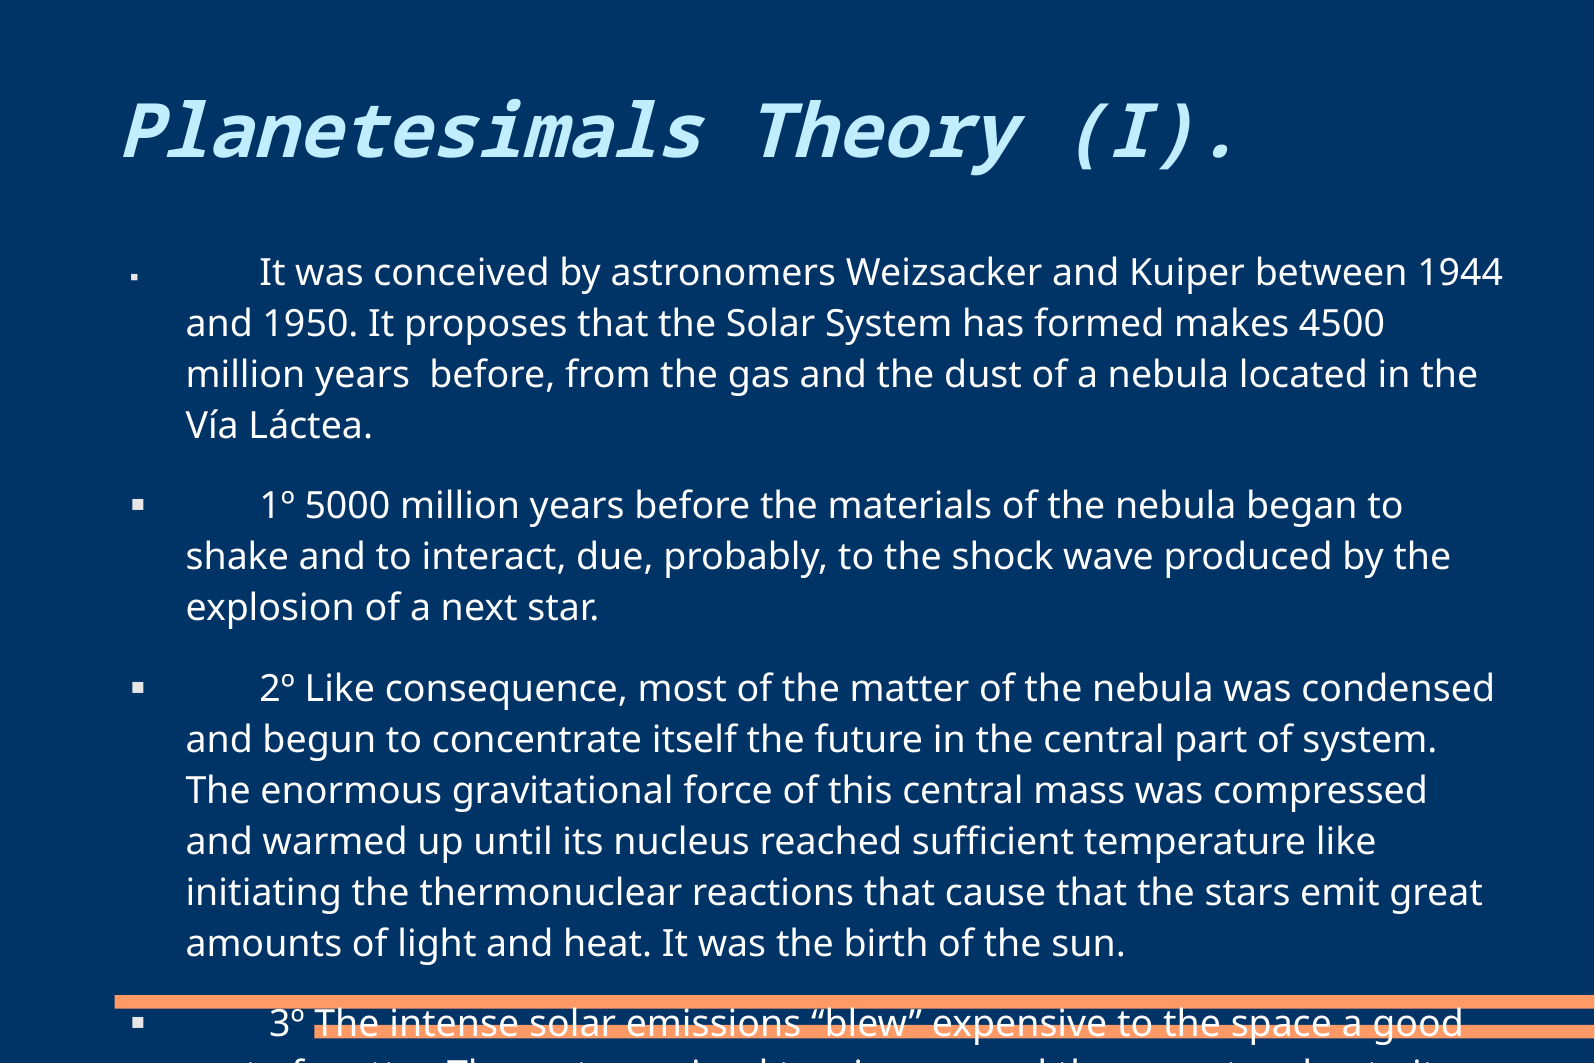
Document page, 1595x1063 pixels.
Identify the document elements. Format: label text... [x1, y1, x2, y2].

title Planetesimals Theory (I). [117, 47, 1479, 210]
list  It was conceived by astronomers Weizsacker and Kuiper between 1944 and 1950. It proposes that the Solar System has formed makes 4500 million years before, from the gas and the dust of a nebula located in the Vía Láctea.  1º 5000 million years before the materials of the nebula began to shake and to interact, due, probably, to the shock wave produced by the explosion of a next star.  2º Like consequence, most of the matter of the nebula was condensed and begun to concentrate itself the future in the central part of system. The enormous gravitational force of this central mass was compressed and warmed up until its nucleus reached sufficient temperature like initiating the thermonuclear reactions that cause that the stars emit great amounts of light and heat. It was the birth of the sun.  3º The intense solar emissions “blew” expensive to the space a good part of matter. The rest remained turning around the new star, due to its gravity, until forming a flattened disc. [118, 245, 1506, 1031]
